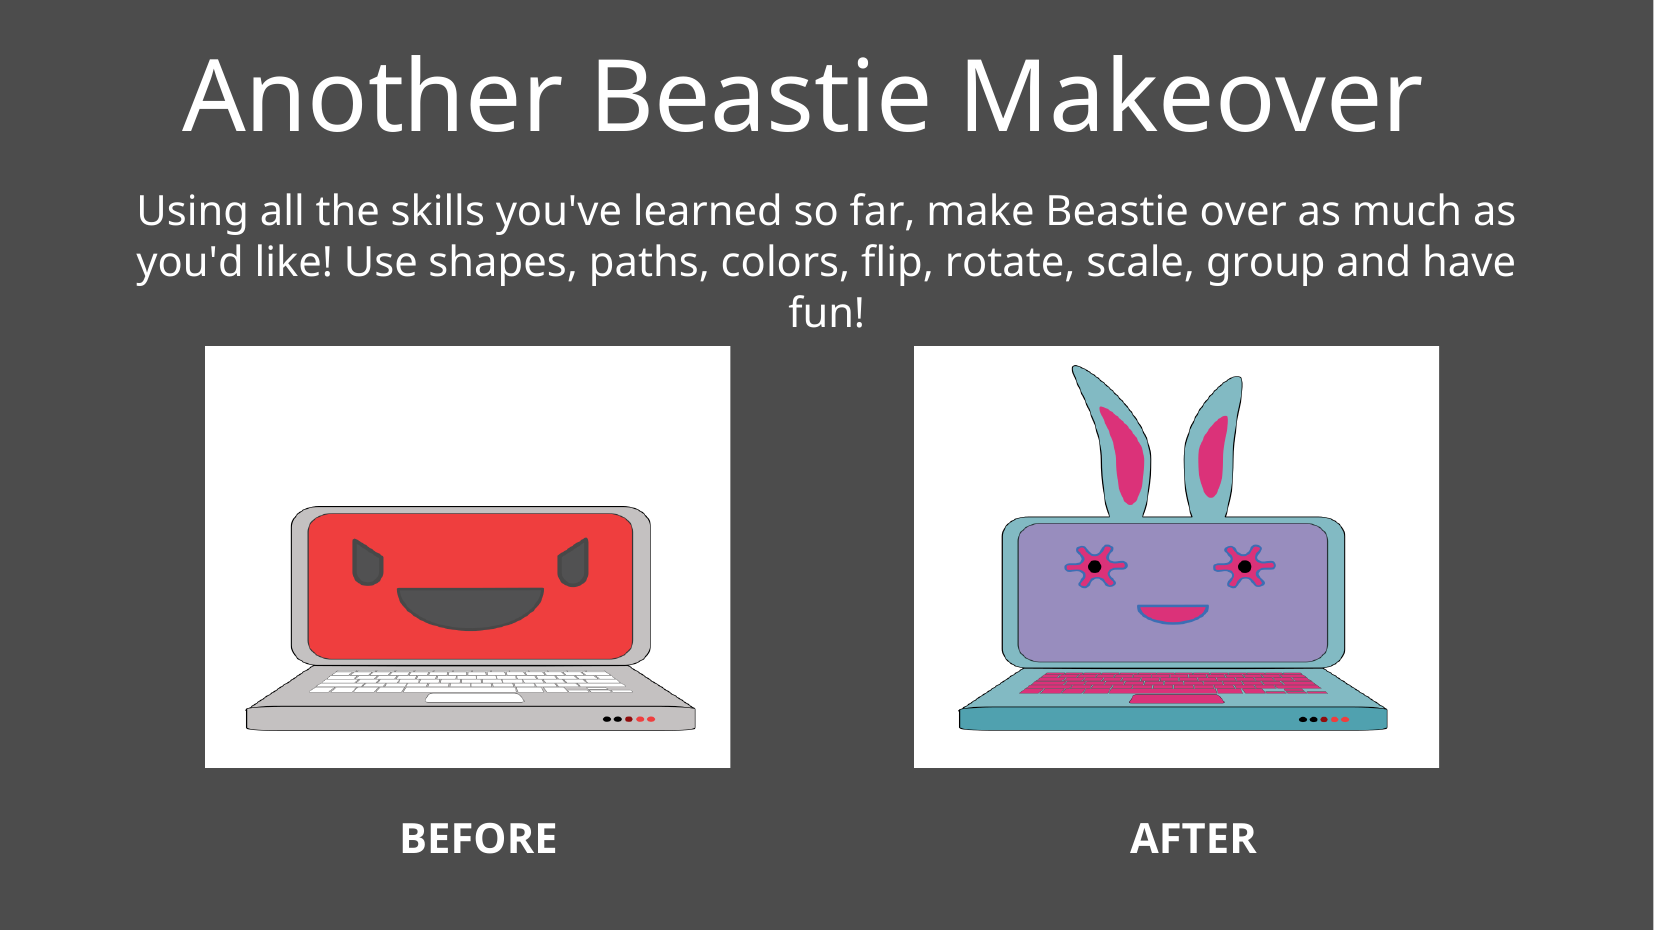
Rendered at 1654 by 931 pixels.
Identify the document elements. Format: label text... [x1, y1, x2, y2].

text_box [205, 346, 731, 768]
title AFTER [893, 807, 1494, 869]
title BEFORE [178, 807, 779, 869]
text_box [914, 346, 1440, 768]
title Using all the skills you've learned so far, make Beastie over as much as you'd like! Use shapes, paths, colors, flip, rotate, scale, group and have fun! [132, 189, 1521, 333]
picture [958, 365, 1388, 731]
title Another Beastie Makeover [53, 4, 1554, 202]
picture [245, 506, 696, 732]
